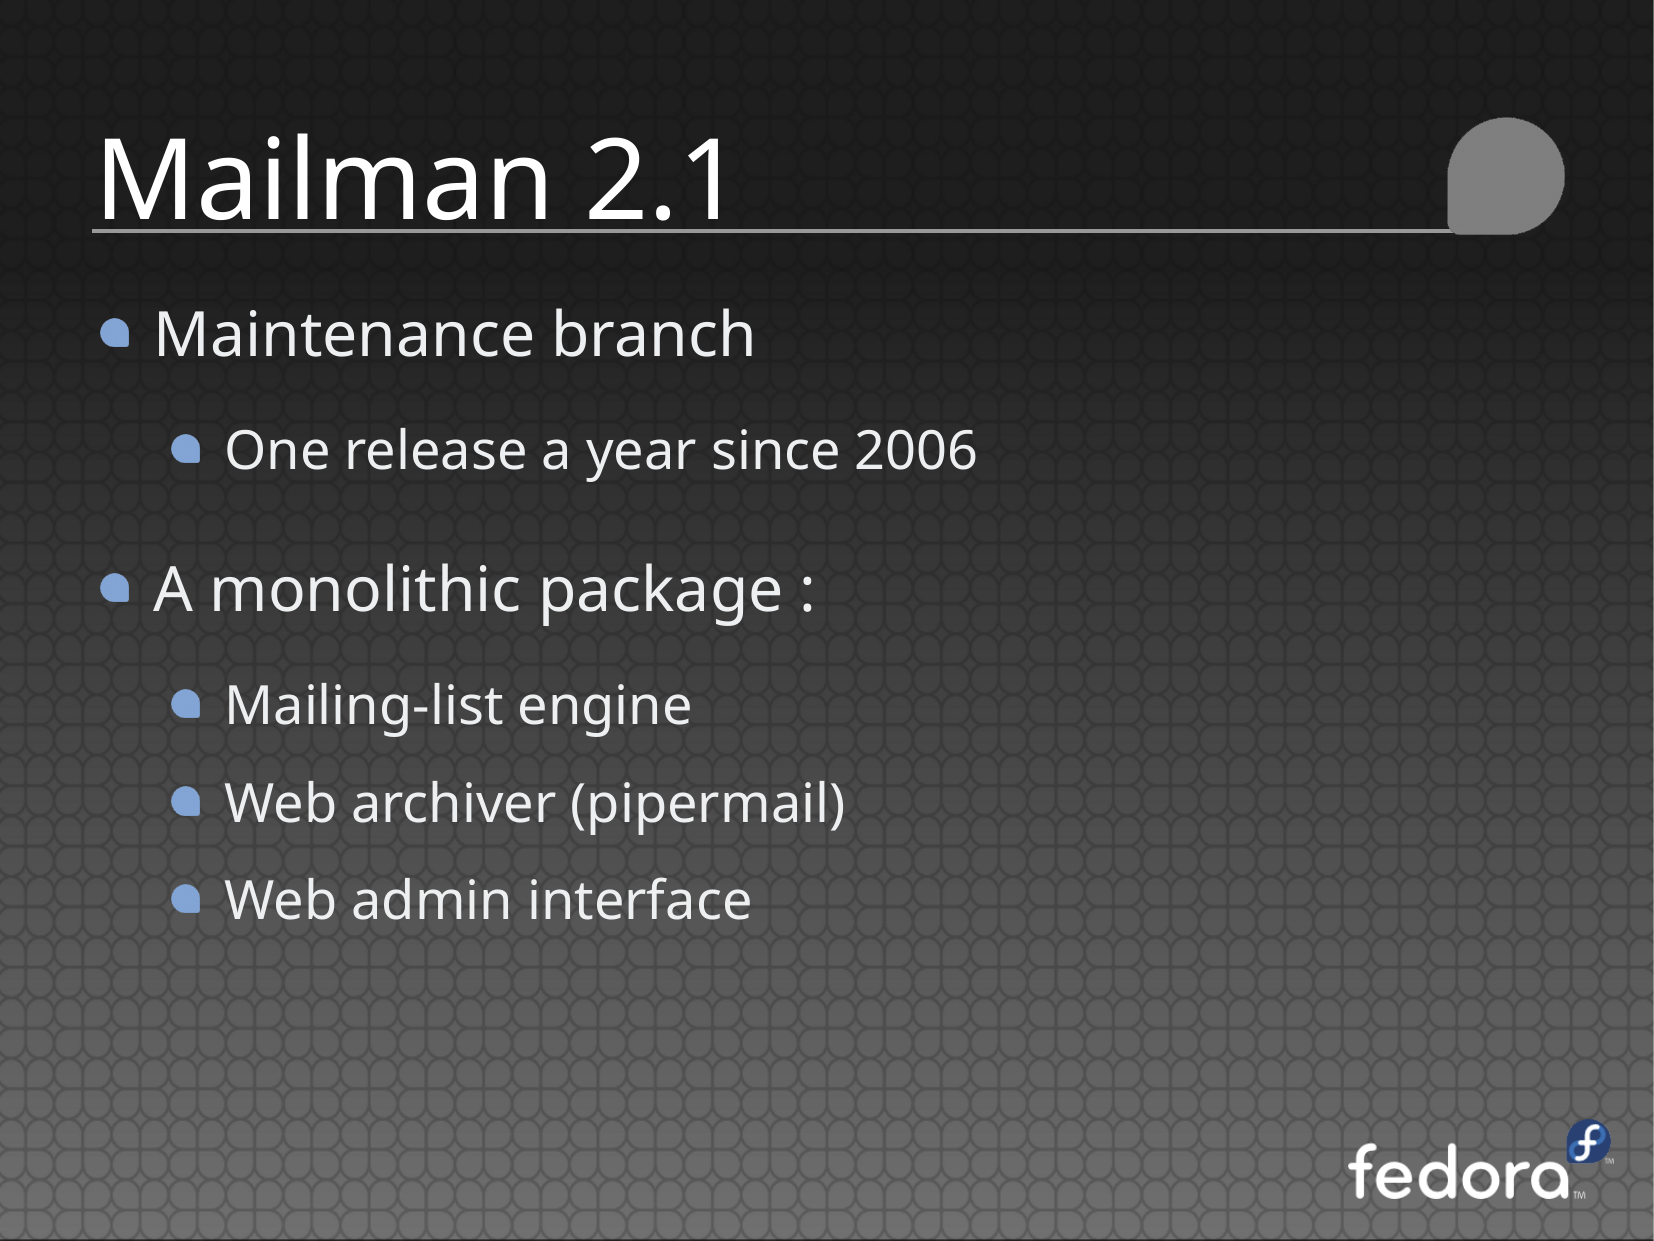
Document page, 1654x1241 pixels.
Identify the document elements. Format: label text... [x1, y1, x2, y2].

list Maintenance branch One release a year since 2006 A monolithic package : Mailing-list engine Web archiver (pipermail) Web admin interface [82, 290, 1571, 1094]
picture [0, 0, 1654, 1241]
title Mailman 2.1 [94, 100, 1426, 251]
